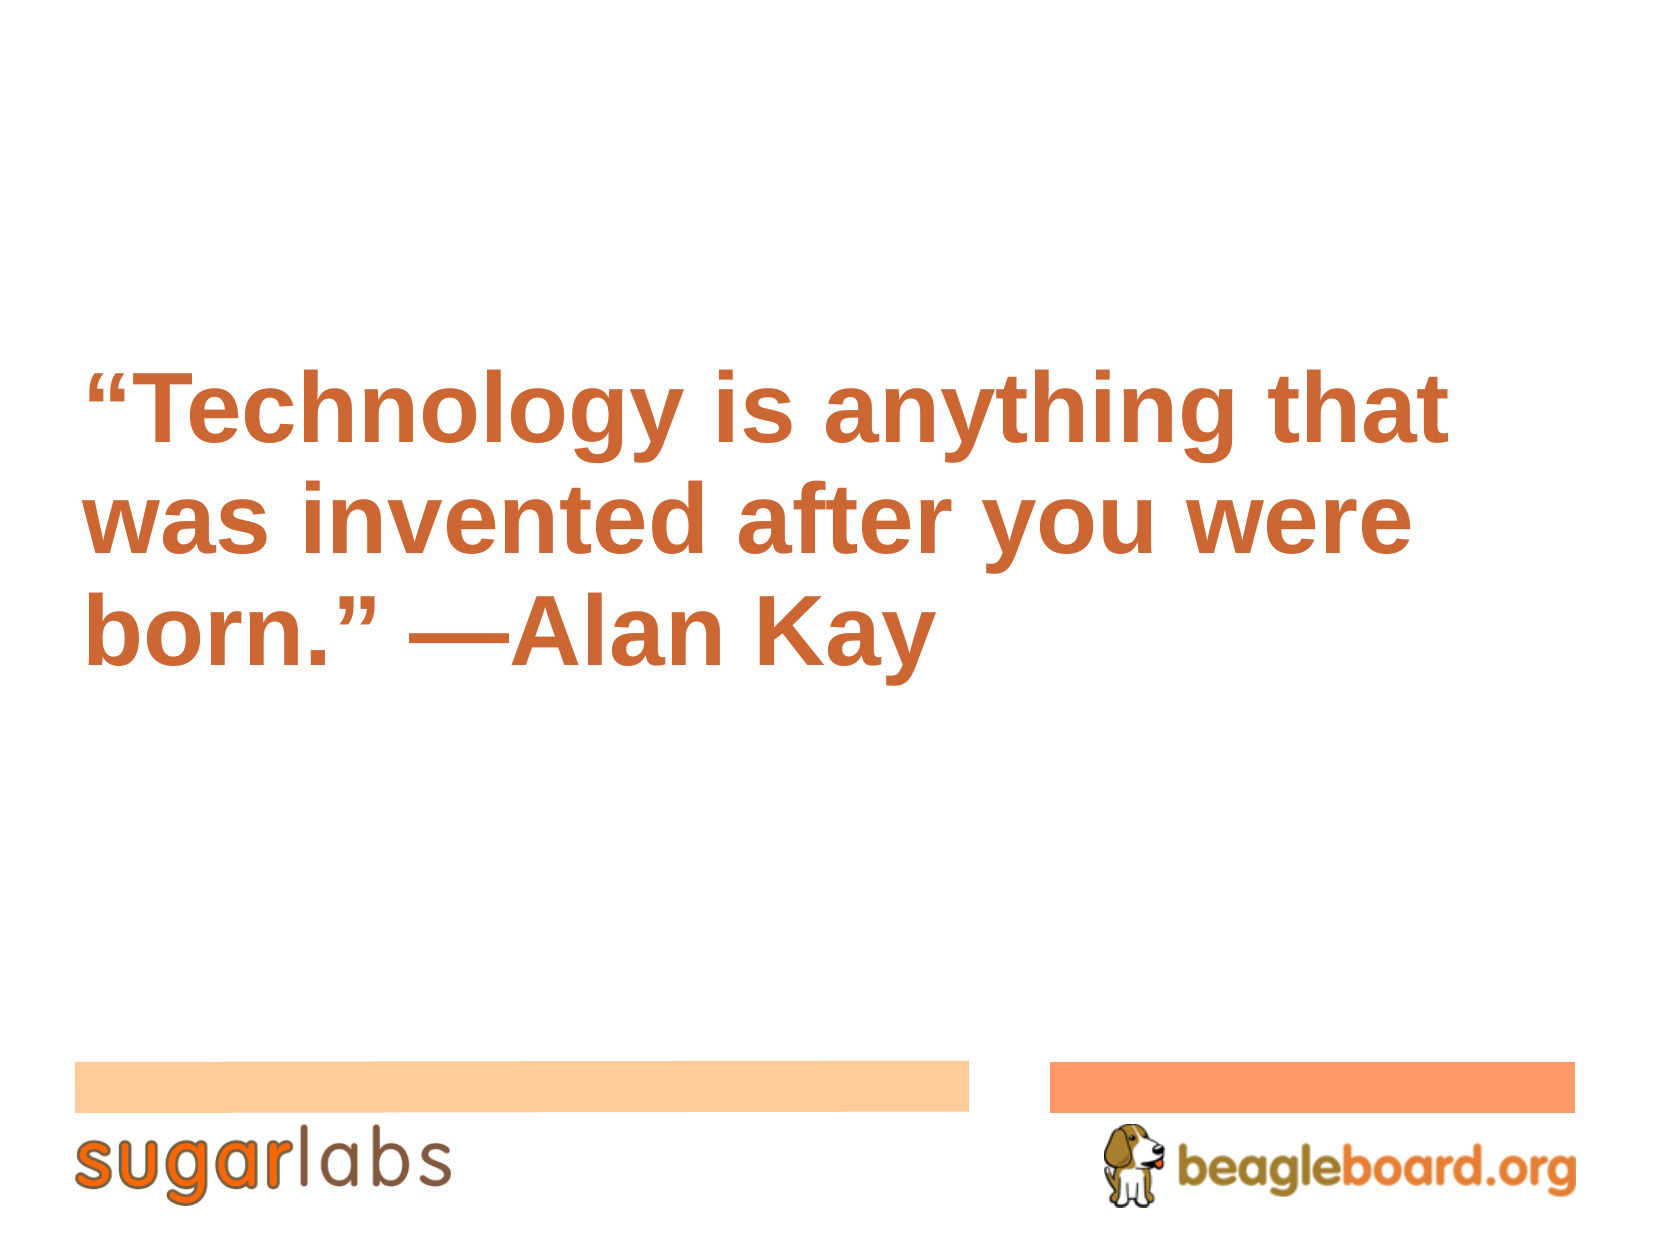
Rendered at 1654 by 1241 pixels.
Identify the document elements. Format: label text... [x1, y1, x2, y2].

picture [75, 1124, 451, 1206]
picture [1104, 1124, 1576, 1208]
title “Technology is anything that was invented after you were born.” —Alan Kay [82, 325, 1571, 713]
